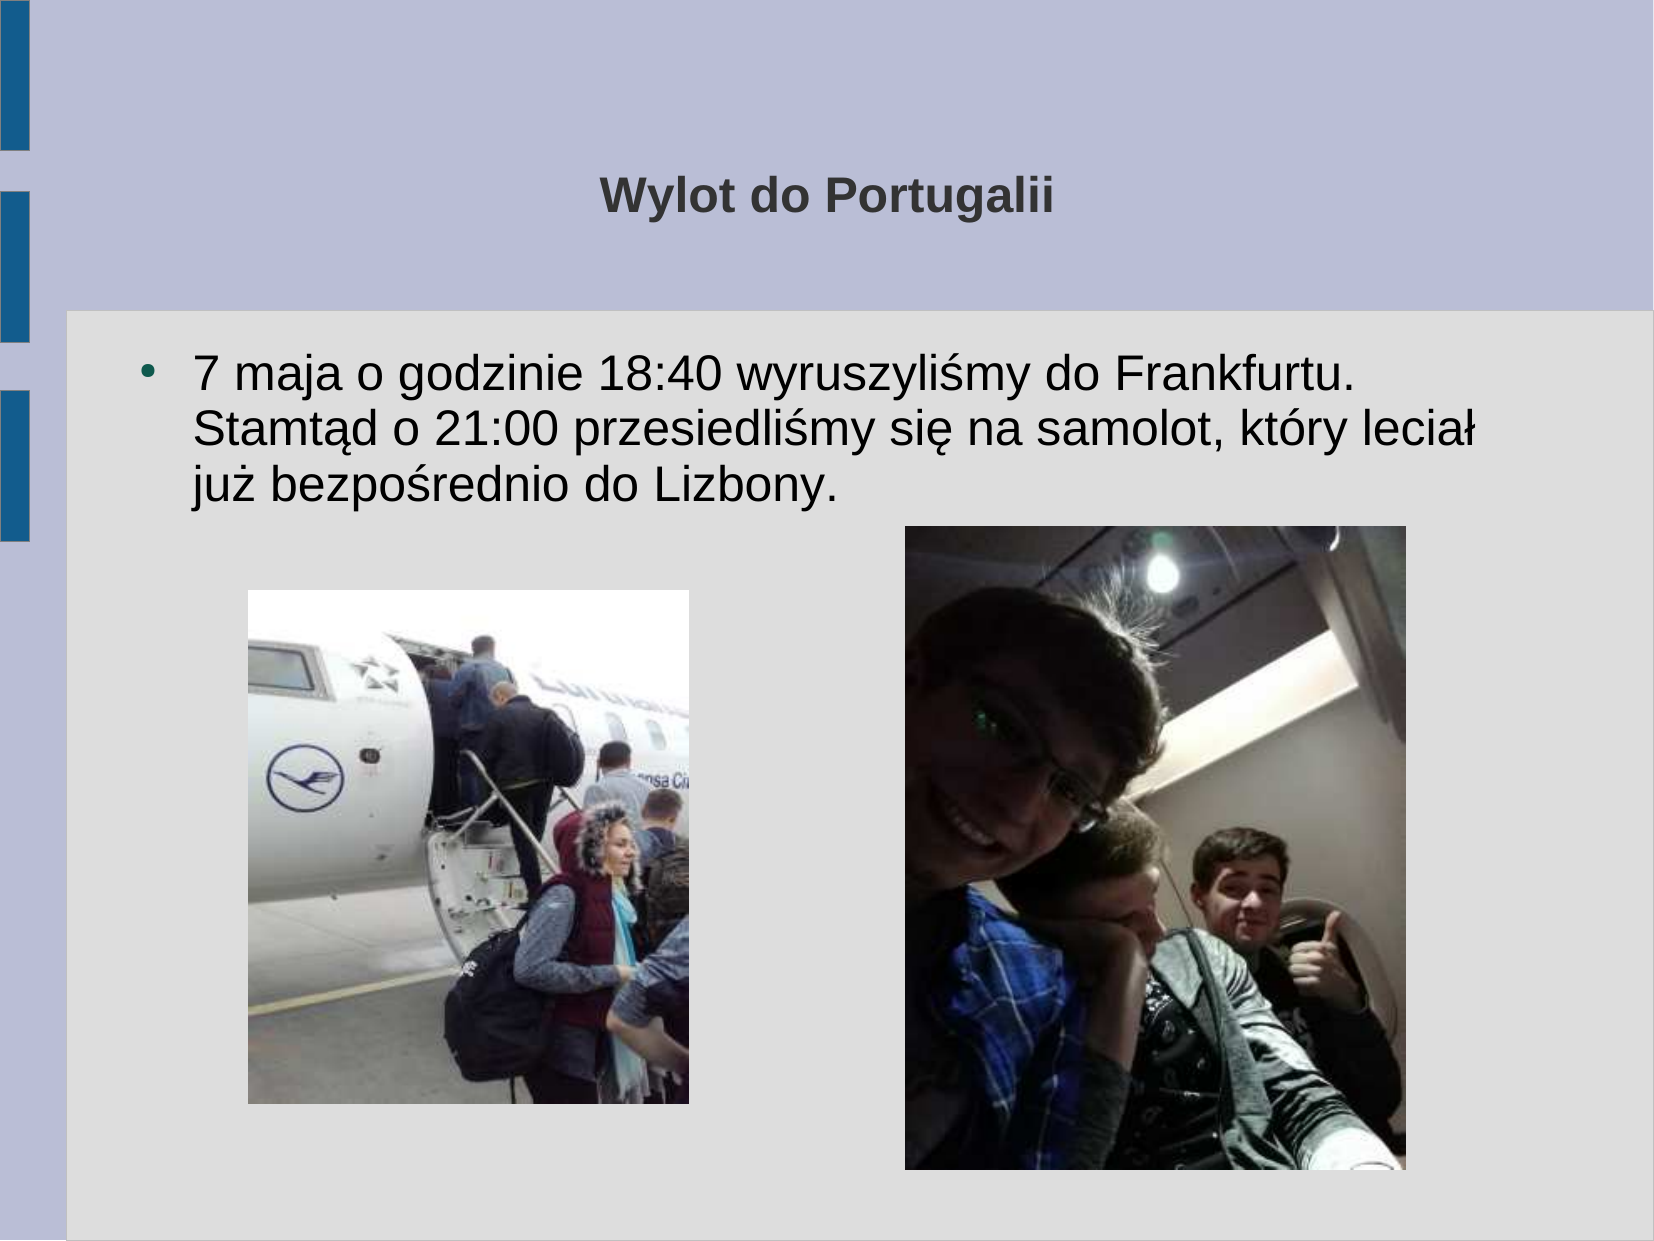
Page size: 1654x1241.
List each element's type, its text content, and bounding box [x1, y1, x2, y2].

picture [248, 590, 689, 1104]
list 7 maja o godzinie 18:40 wyruszyliśmy do Frankfurtu. Stamtąd o 21:00 przesiedliśmy się na samolot, który leciał już bezpośrednio do Lizbony. [121, 344, 1534, 1127]
title Wylot do Portugalii [121, 91, 1534, 299]
picture [905, 526, 1406, 1170]
